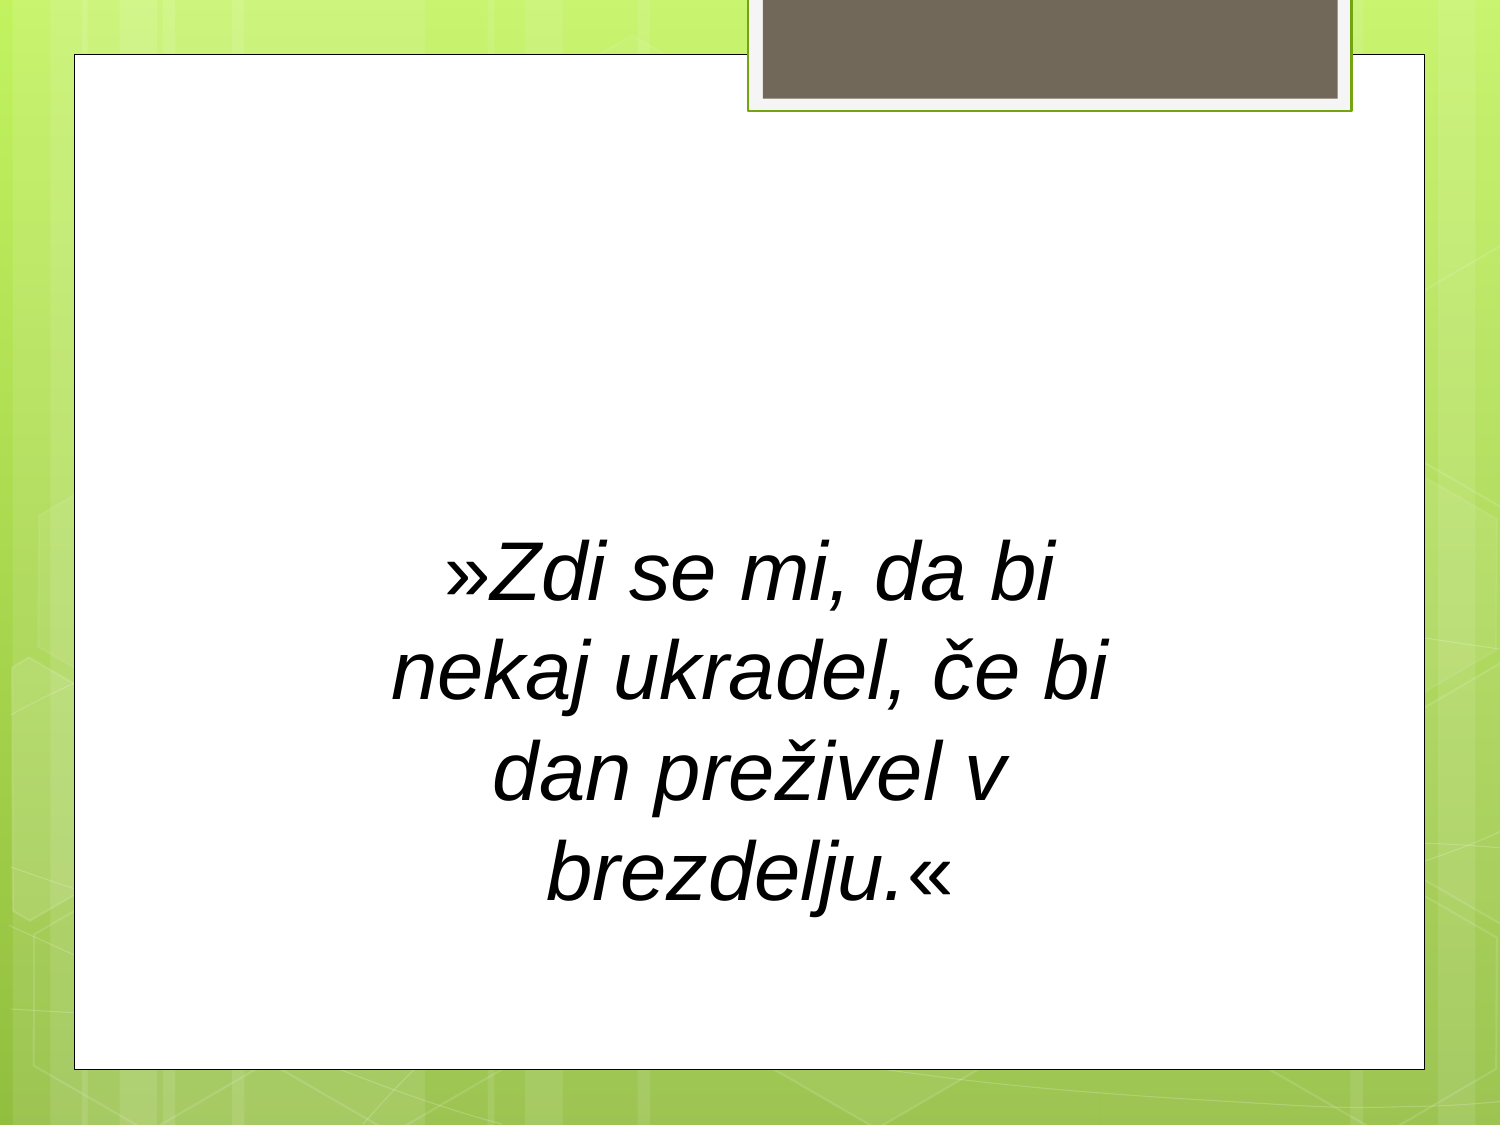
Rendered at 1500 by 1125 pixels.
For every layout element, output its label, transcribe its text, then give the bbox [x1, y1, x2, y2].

text_box »Zdi se mi, da bi nekaj ukradel, če bi dan preživel v brezdelju.« [374, 509, 1125, 925]
